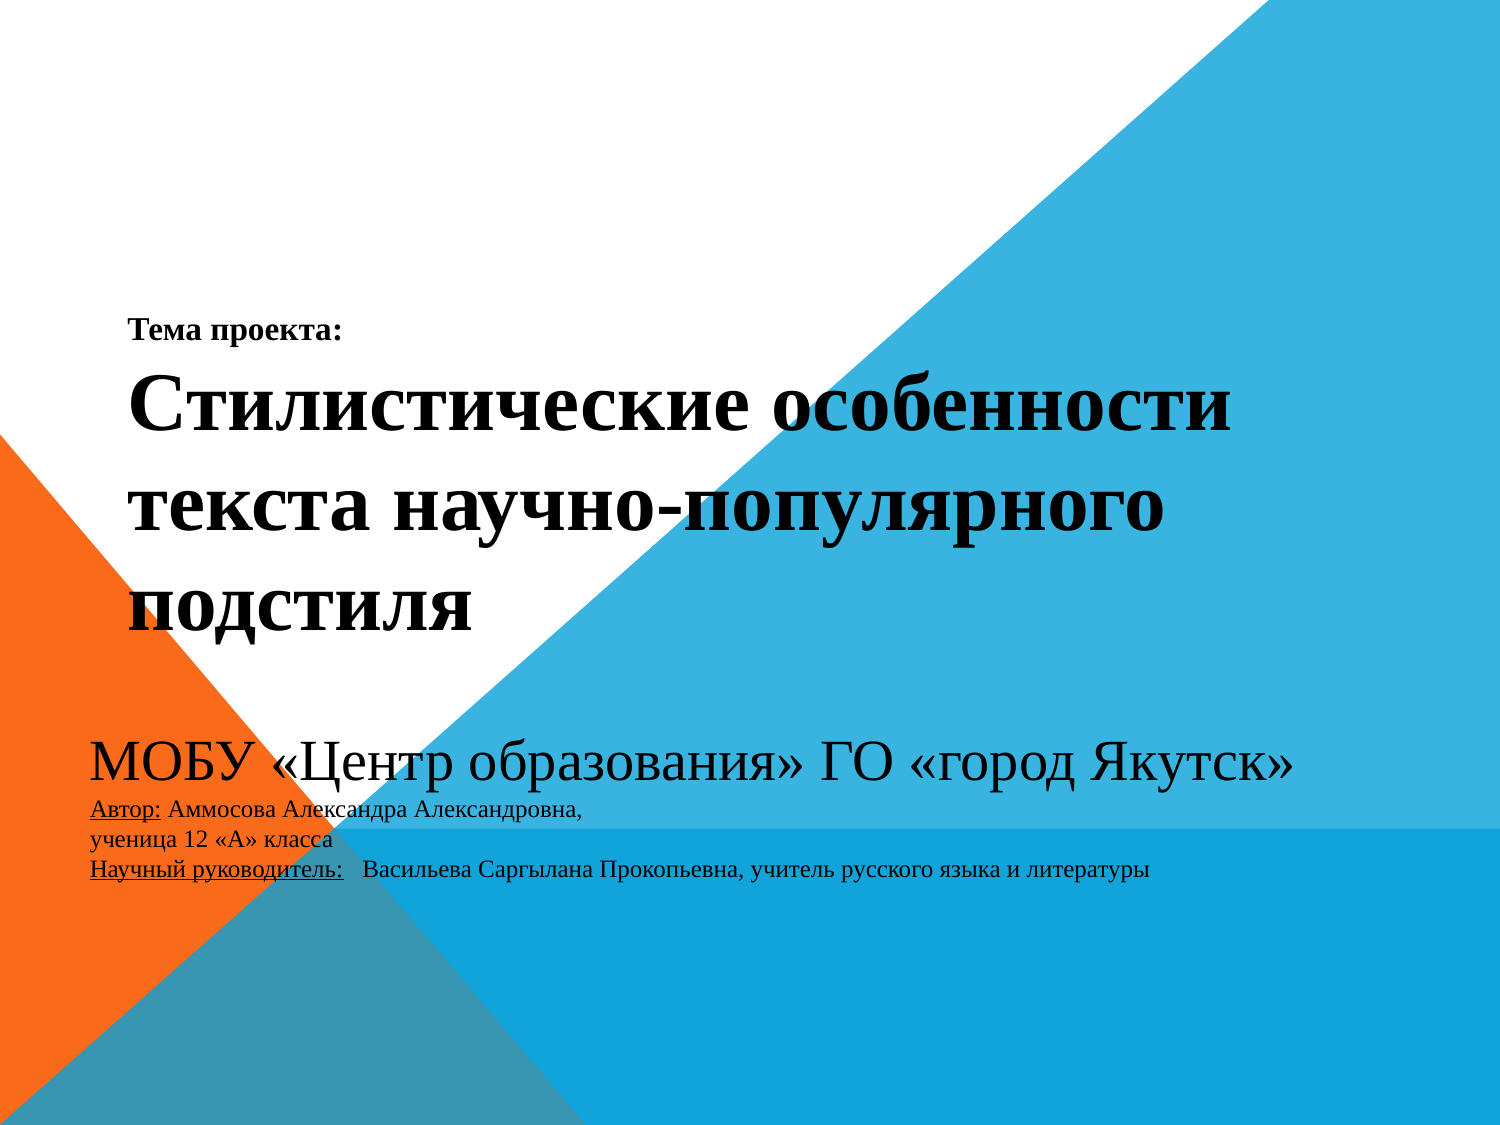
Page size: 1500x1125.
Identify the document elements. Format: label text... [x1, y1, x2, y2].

subtitle МОБУ «Центр образования» ГО «город Якутск» Автор: Аммосова Александра Александровна, ученица 12 «А» класса Научный руководитель: Васильева Саргылана Прокопьевна, учитель русского языка и литературы [75, 714, 1454, 1067]
title Тема проекта: Стилистические особенности текста научно-популярного подстиля [112, 99, 1388, 591]
